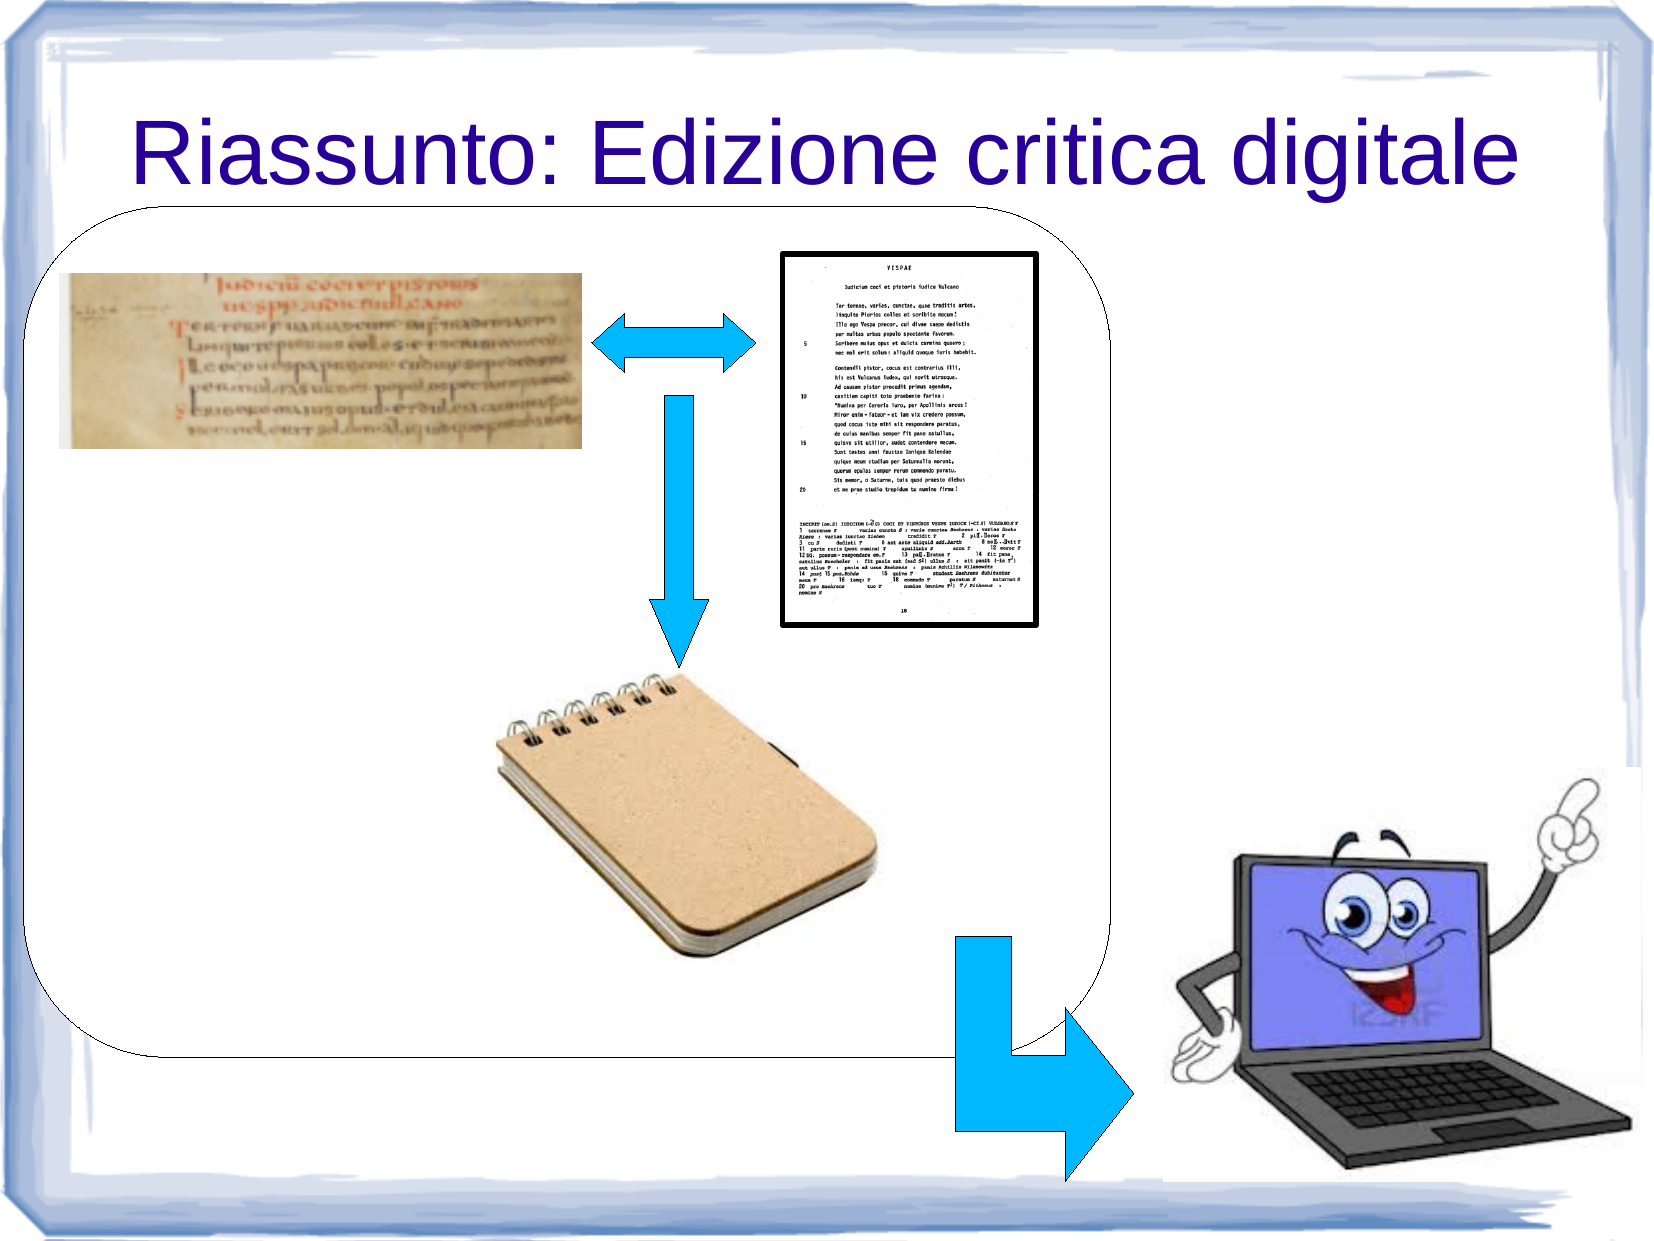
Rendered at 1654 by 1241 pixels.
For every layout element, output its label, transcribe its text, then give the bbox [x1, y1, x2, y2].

picture [0, 0, 1654, 1241]
text_box [23, 233, 1134, 1182]
title Riassunto: Edizione critica digitale [82, 49, 1571, 257]
